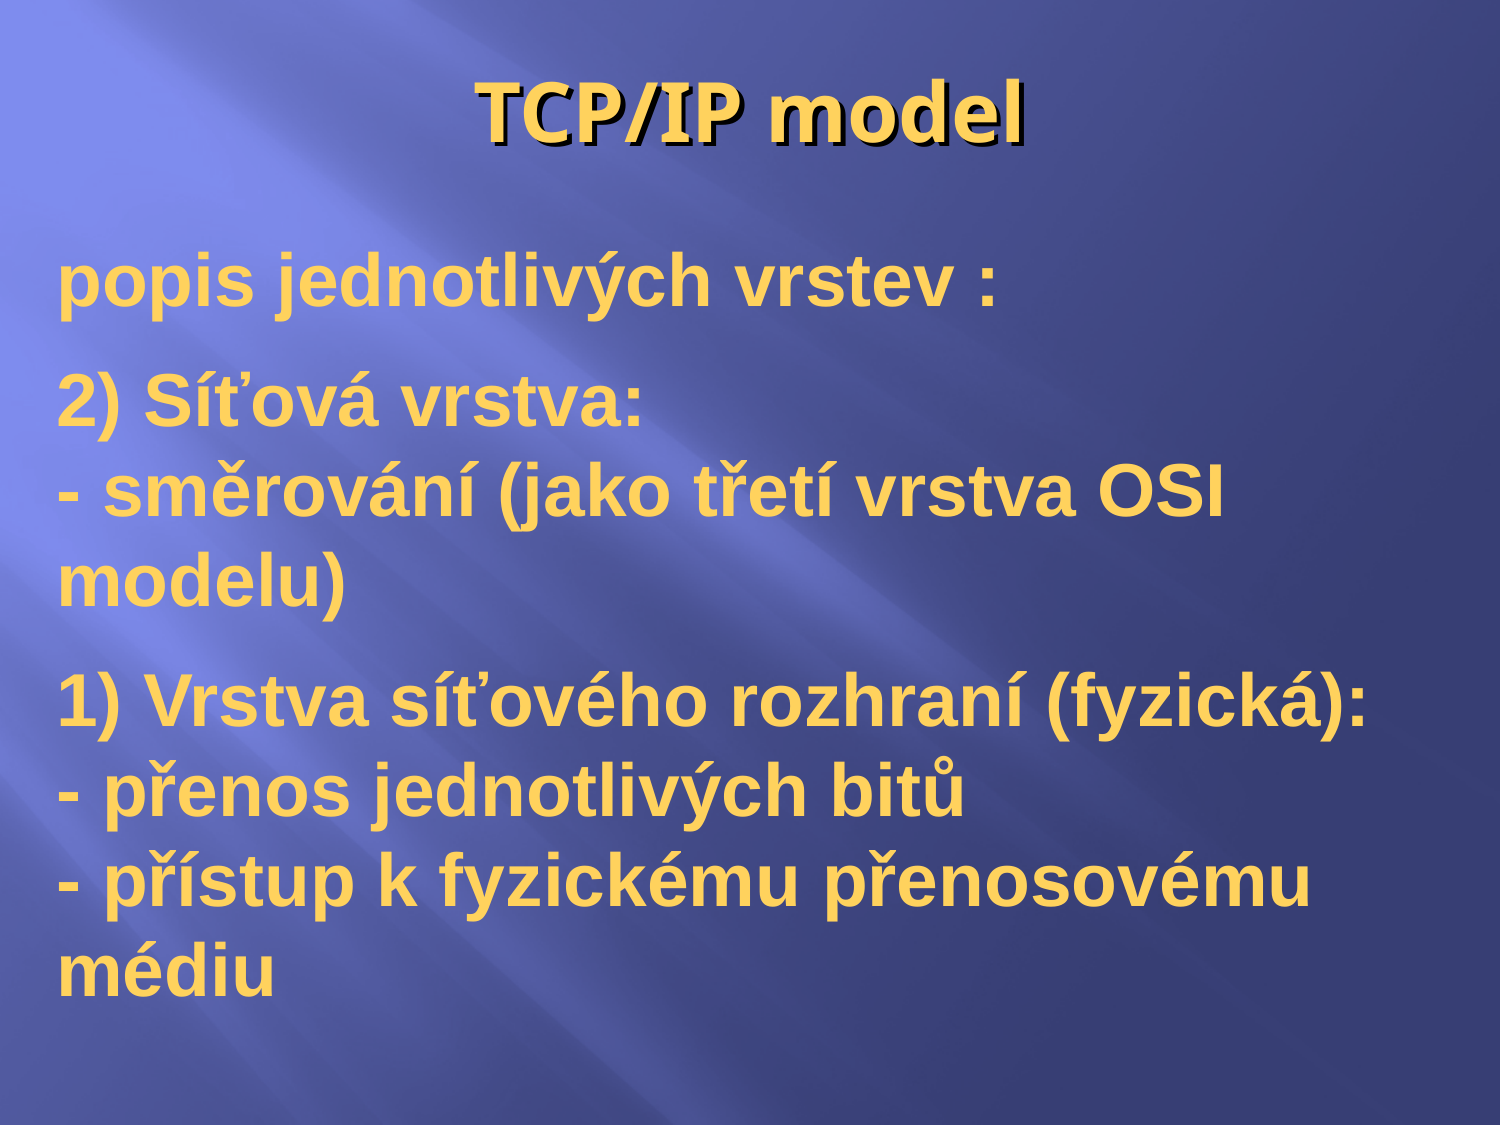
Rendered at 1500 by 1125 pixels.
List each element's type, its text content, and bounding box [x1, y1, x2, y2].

title TCP/IP model [64, 45, 1436, 172]
text_box popis jednotlivých vrstev : 2) Síťová vrstva: - směrování (jako třetí vrstva OSI modelu) 1) Vrstva síťového rozhraní (fyzická): - přenos jednotlivých bitů - přístup k fyzickému přenosovému médiu [41, 172, 1459, 1071]
